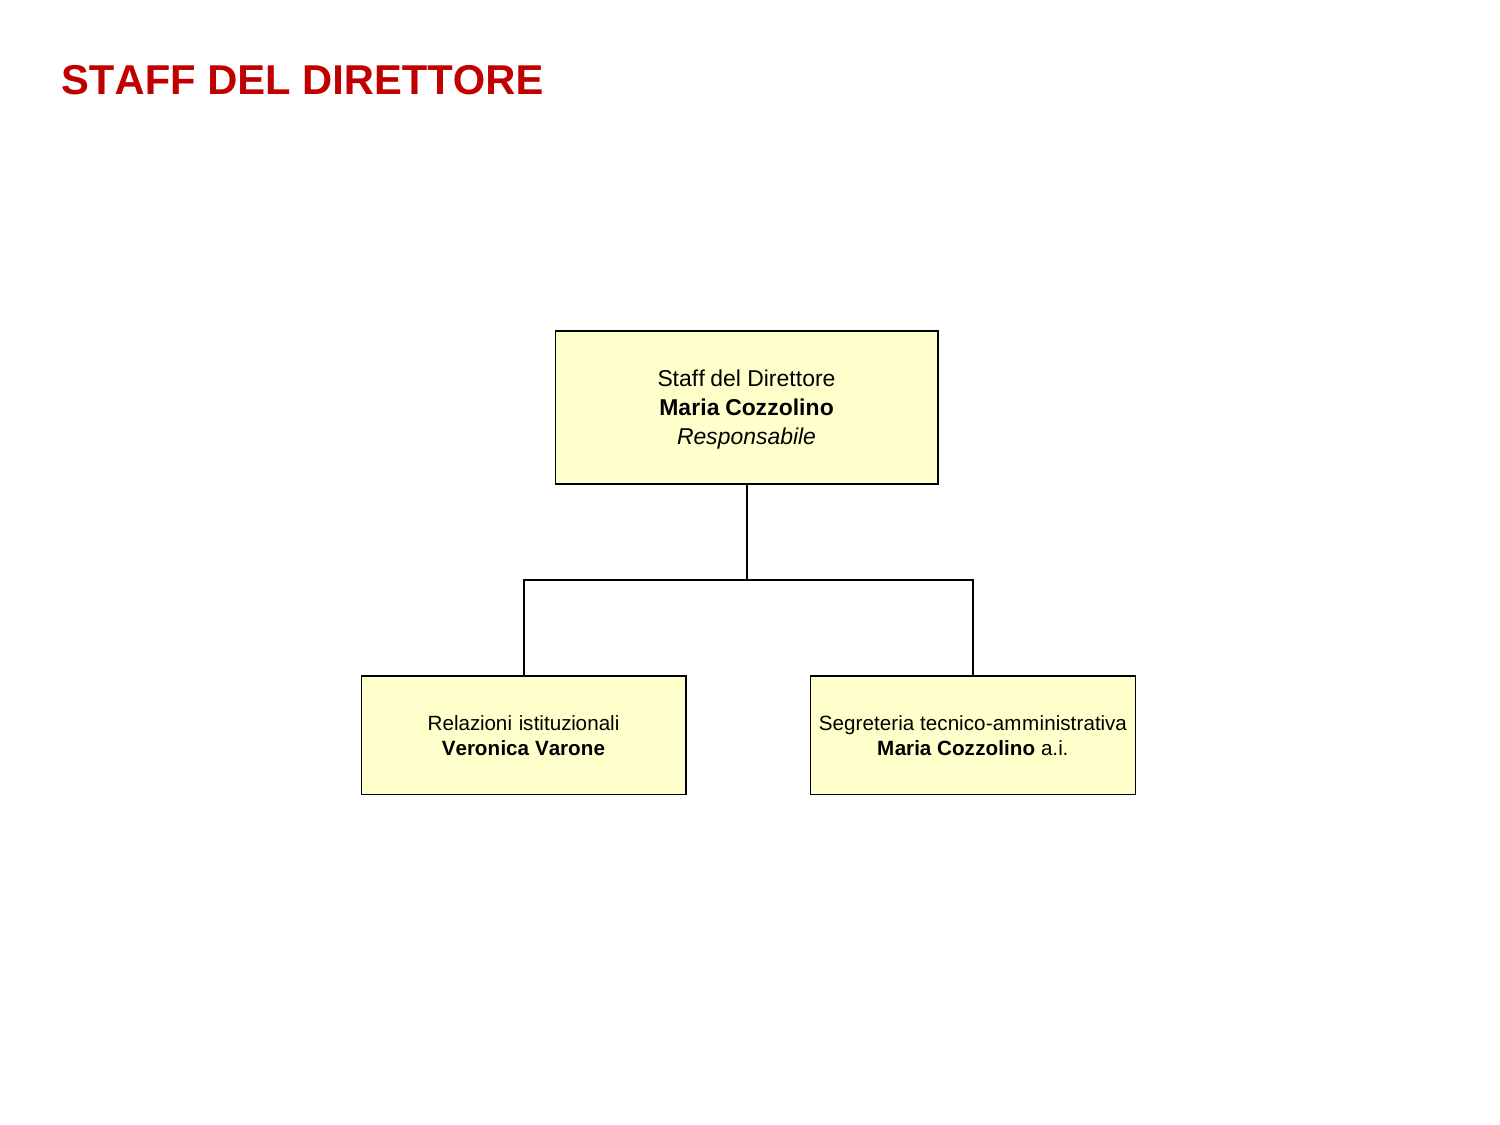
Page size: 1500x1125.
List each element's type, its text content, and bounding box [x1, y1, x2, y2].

text_box STAFF DEL DIRETTORE [46, 45, 1387, 128]
picture [360, 329, 1140, 796]
